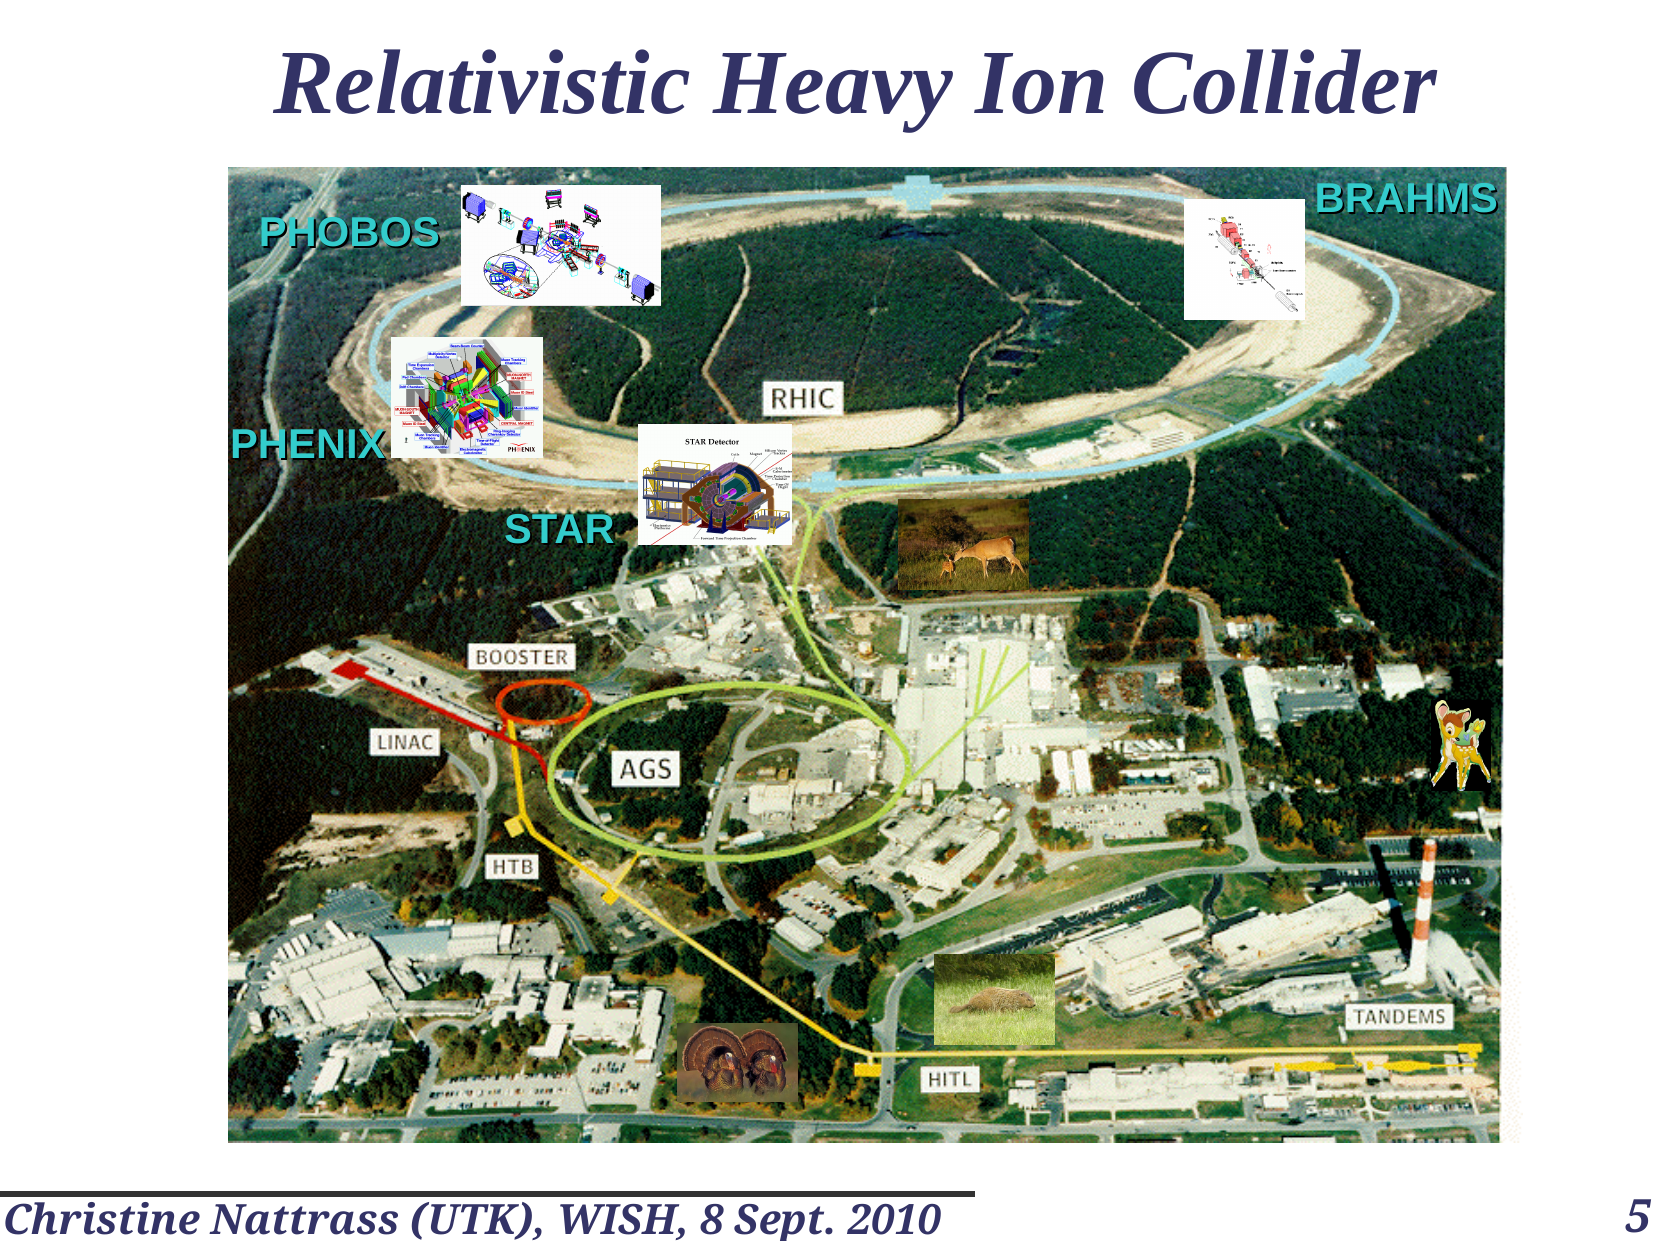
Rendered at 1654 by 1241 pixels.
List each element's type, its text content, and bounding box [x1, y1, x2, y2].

text_box BRAHMS [1299, 167, 1514, 230]
picture [228, 167, 1523, 1143]
text_box STAR [489, 497, 638, 560]
text_box PHOBOS [243, 201, 456, 263]
title Relativistic Heavy Ion Collider [112, 0, 1601, 186]
text_box PHENIX [215, 413, 403, 476]
